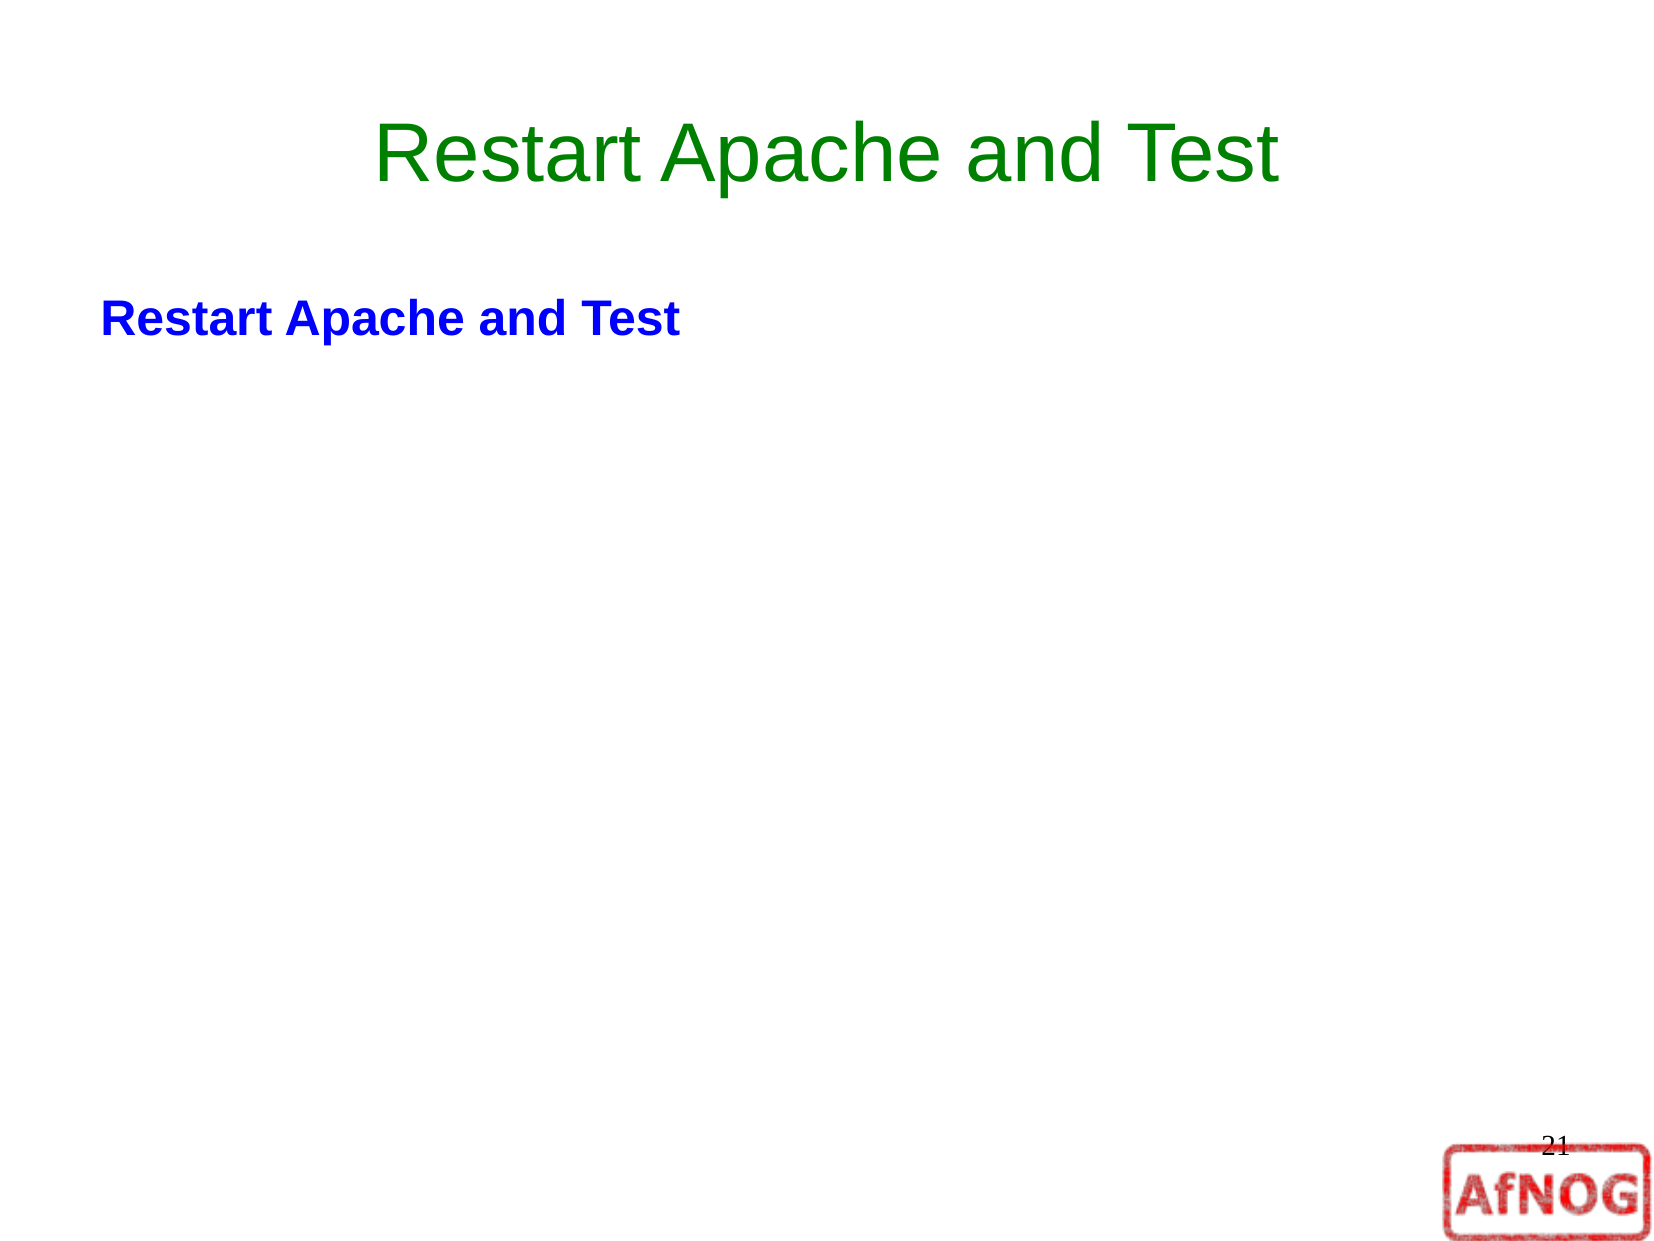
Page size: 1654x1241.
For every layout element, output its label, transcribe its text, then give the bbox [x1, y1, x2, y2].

picture [1441, 1141, 1654, 1241]
title Restart Apache and Test [82, 56, 1571, 250]
list Restart Apache and Test [82, 290, 1571, 1094]
